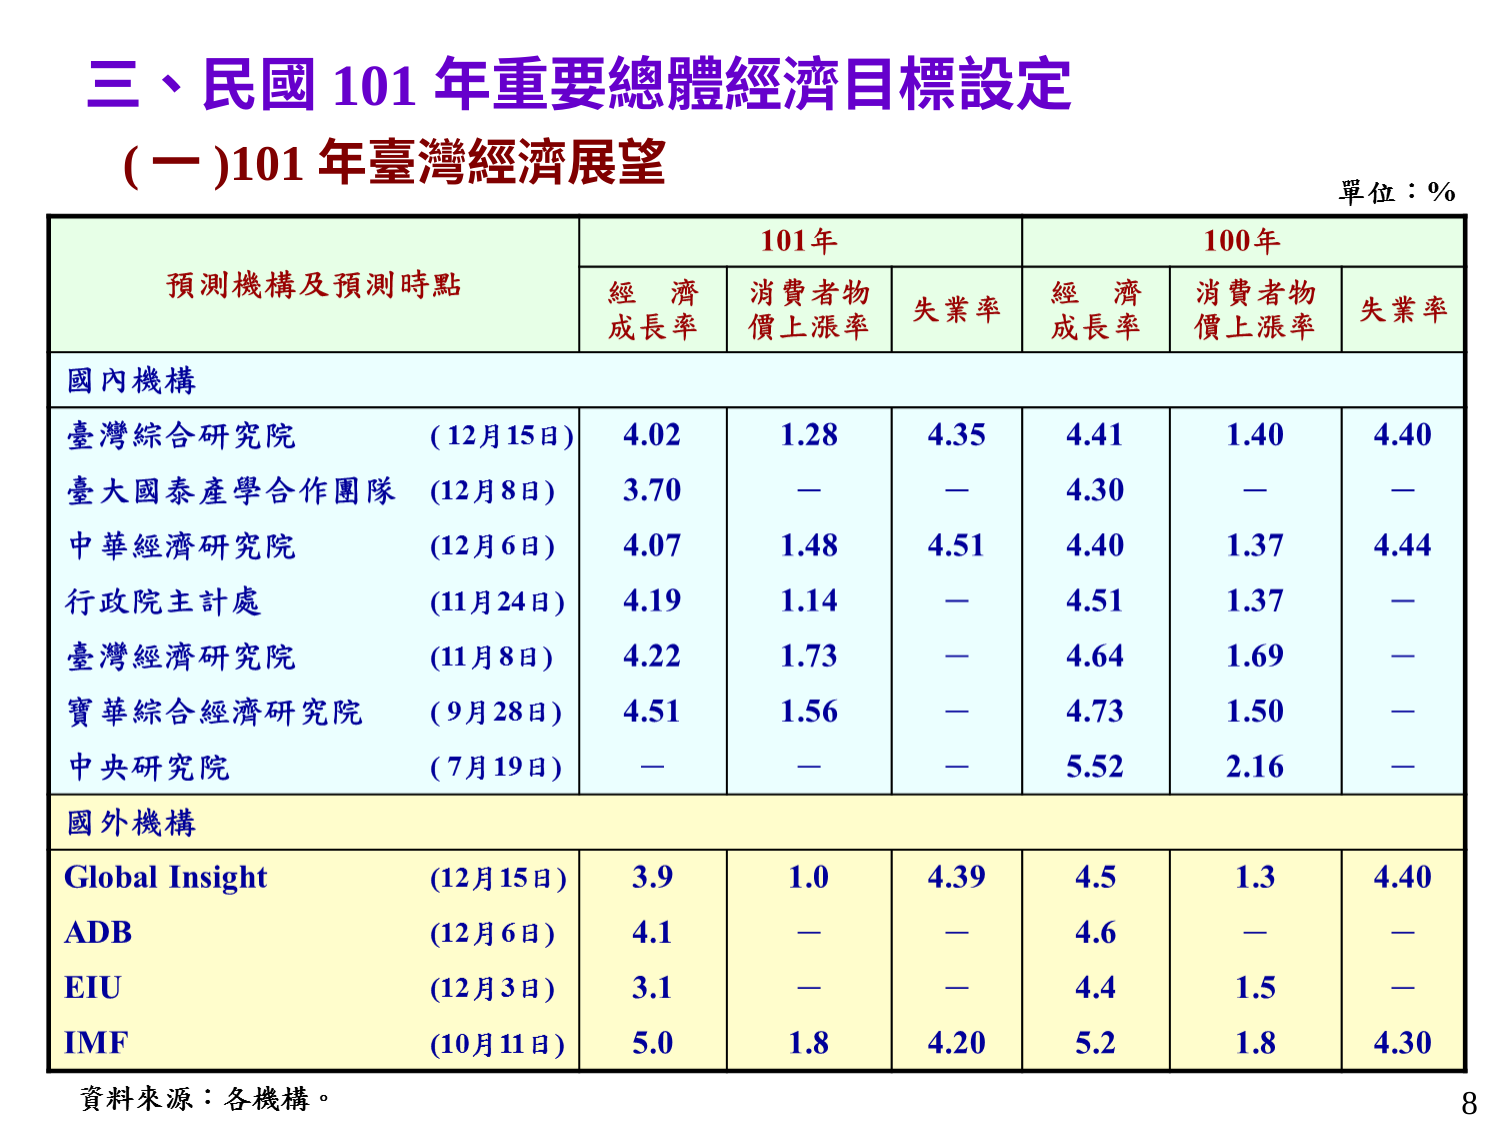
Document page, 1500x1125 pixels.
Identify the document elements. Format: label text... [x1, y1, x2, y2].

text_box 三、民國101年重要總體經濟目標設定 [270, 64, 306, 102]
text_box <編號> [1446, 1062, 1489, 1125]
text_box (一)101年臺灣經濟展望 [95, 105, 686, 165]
picture [43, 165, 1474, 1125]
text_box 三、民國101年重要總體經濟目標設定 [69, 32, 1420, 125]
